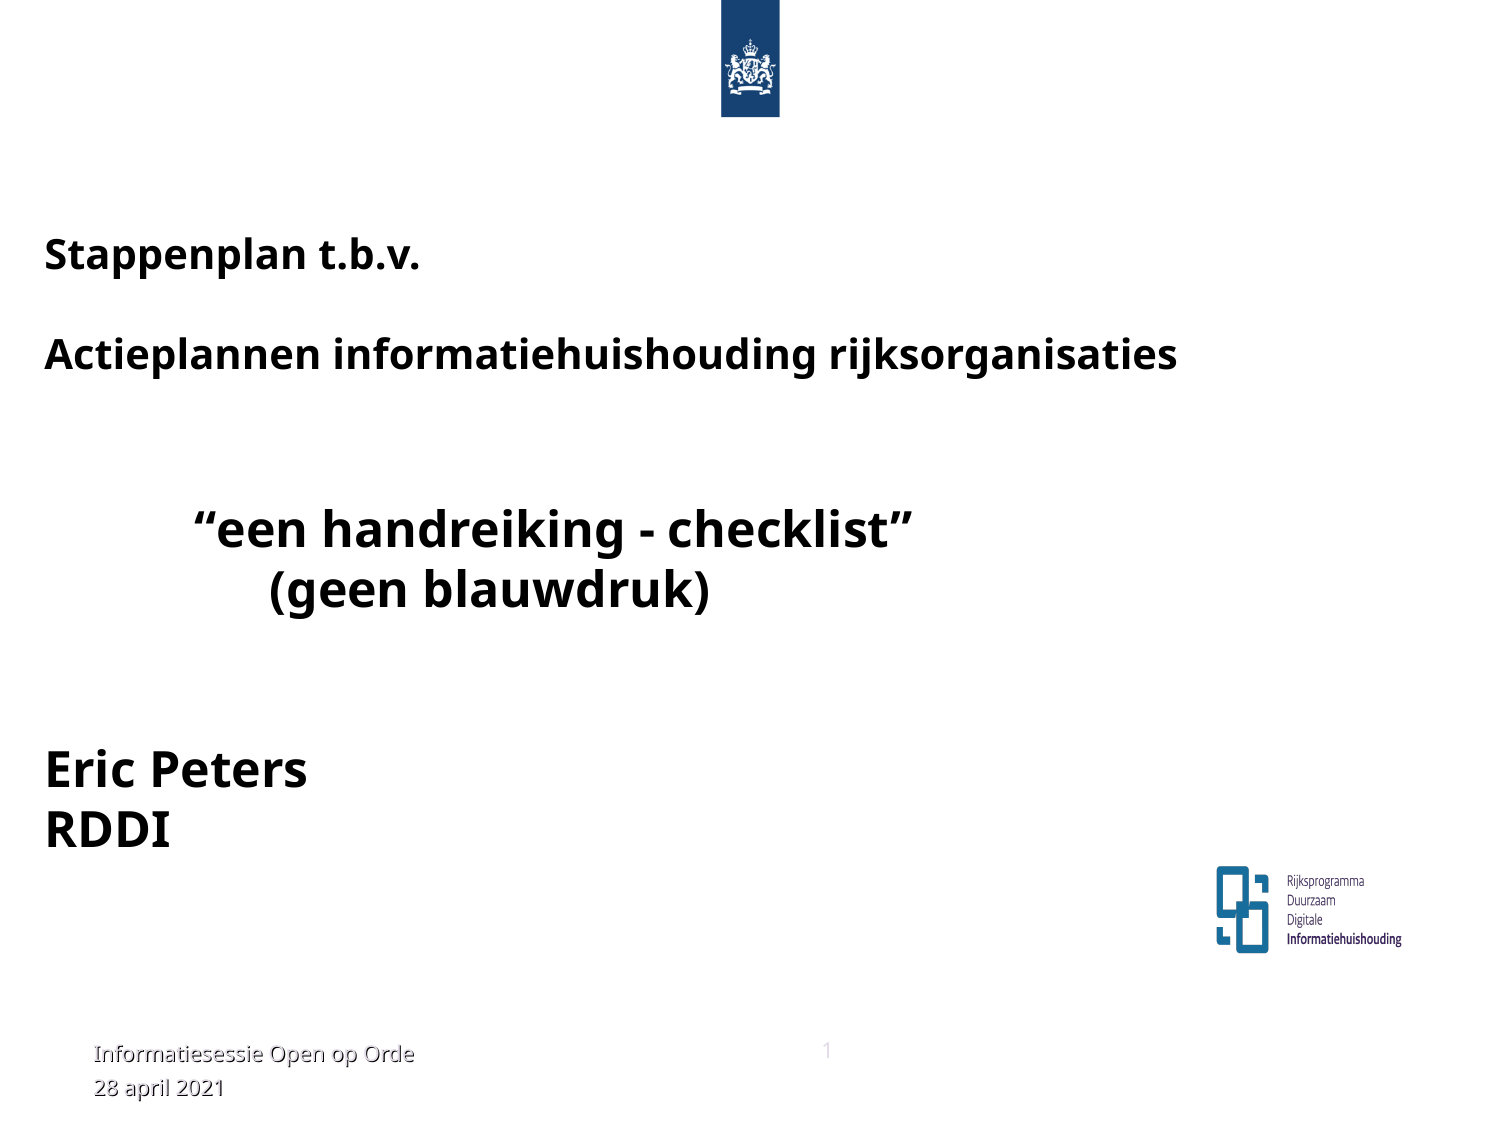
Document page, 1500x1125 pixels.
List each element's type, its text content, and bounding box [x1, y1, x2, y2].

text_box Informatiesessie Open op Orde [78, 1020, 694, 1074]
text_box Stappenplan t.b.v. Actieplannen informatiehuishouding rijksorganisaties “een handreiking - checklist” (geen blauwdruk) Eric Peters RDDI [29, 220, 1459, 865]
text_box 1 [806, 1020, 1423, 1074]
text_box 28 april 2021 [78, 1074, 694, 1117]
